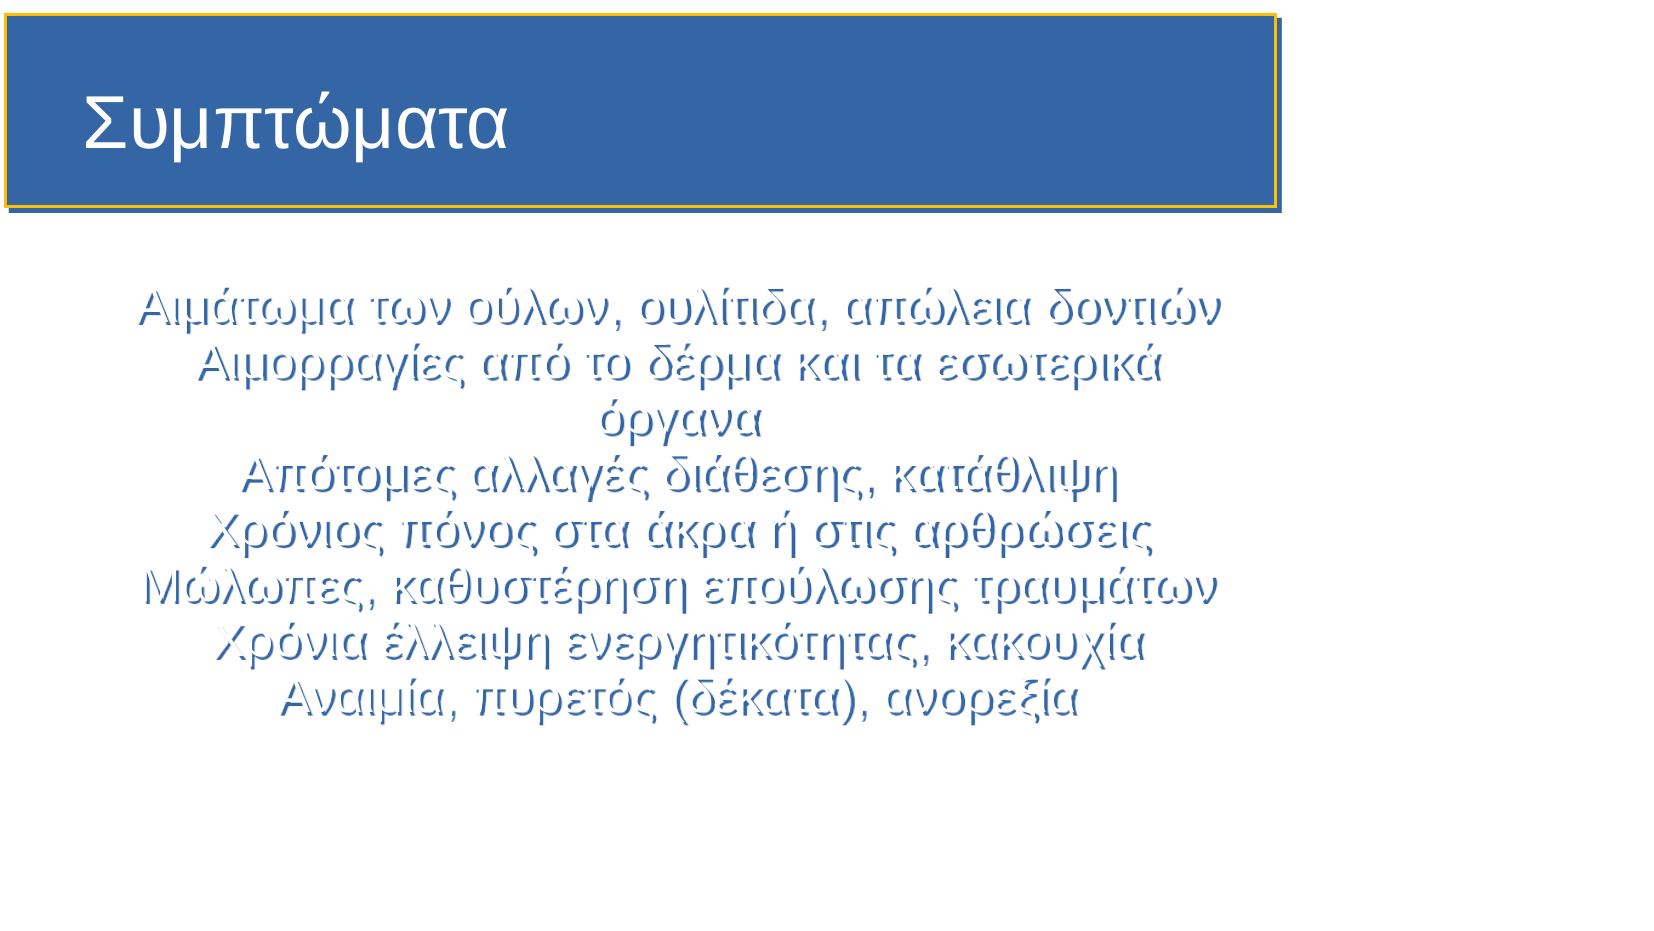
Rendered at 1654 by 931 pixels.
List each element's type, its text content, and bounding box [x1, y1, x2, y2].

title Συμπτώματα [82, 44, 1235, 192]
text_box Αιμάτωμα των ούλων, ουλίτιδα, απώλεια δοντιών Αιμορραγίες από το δέρμα και τα εσωτερικά όργανα Απότομες αλλαγές διάθεσης, κατάθλιψη Χρόνιος πόνος στα άκρα ή στις αρθρώσεις Μώλωπες, καθυστέρηση επούλωσης τραυμάτων Χρόνια έλλειψη ενεργητικότητας, κακουχία Αναιμία, πυρετός (δέκατα), ανορεξία [104, 269, 1250, 911]
